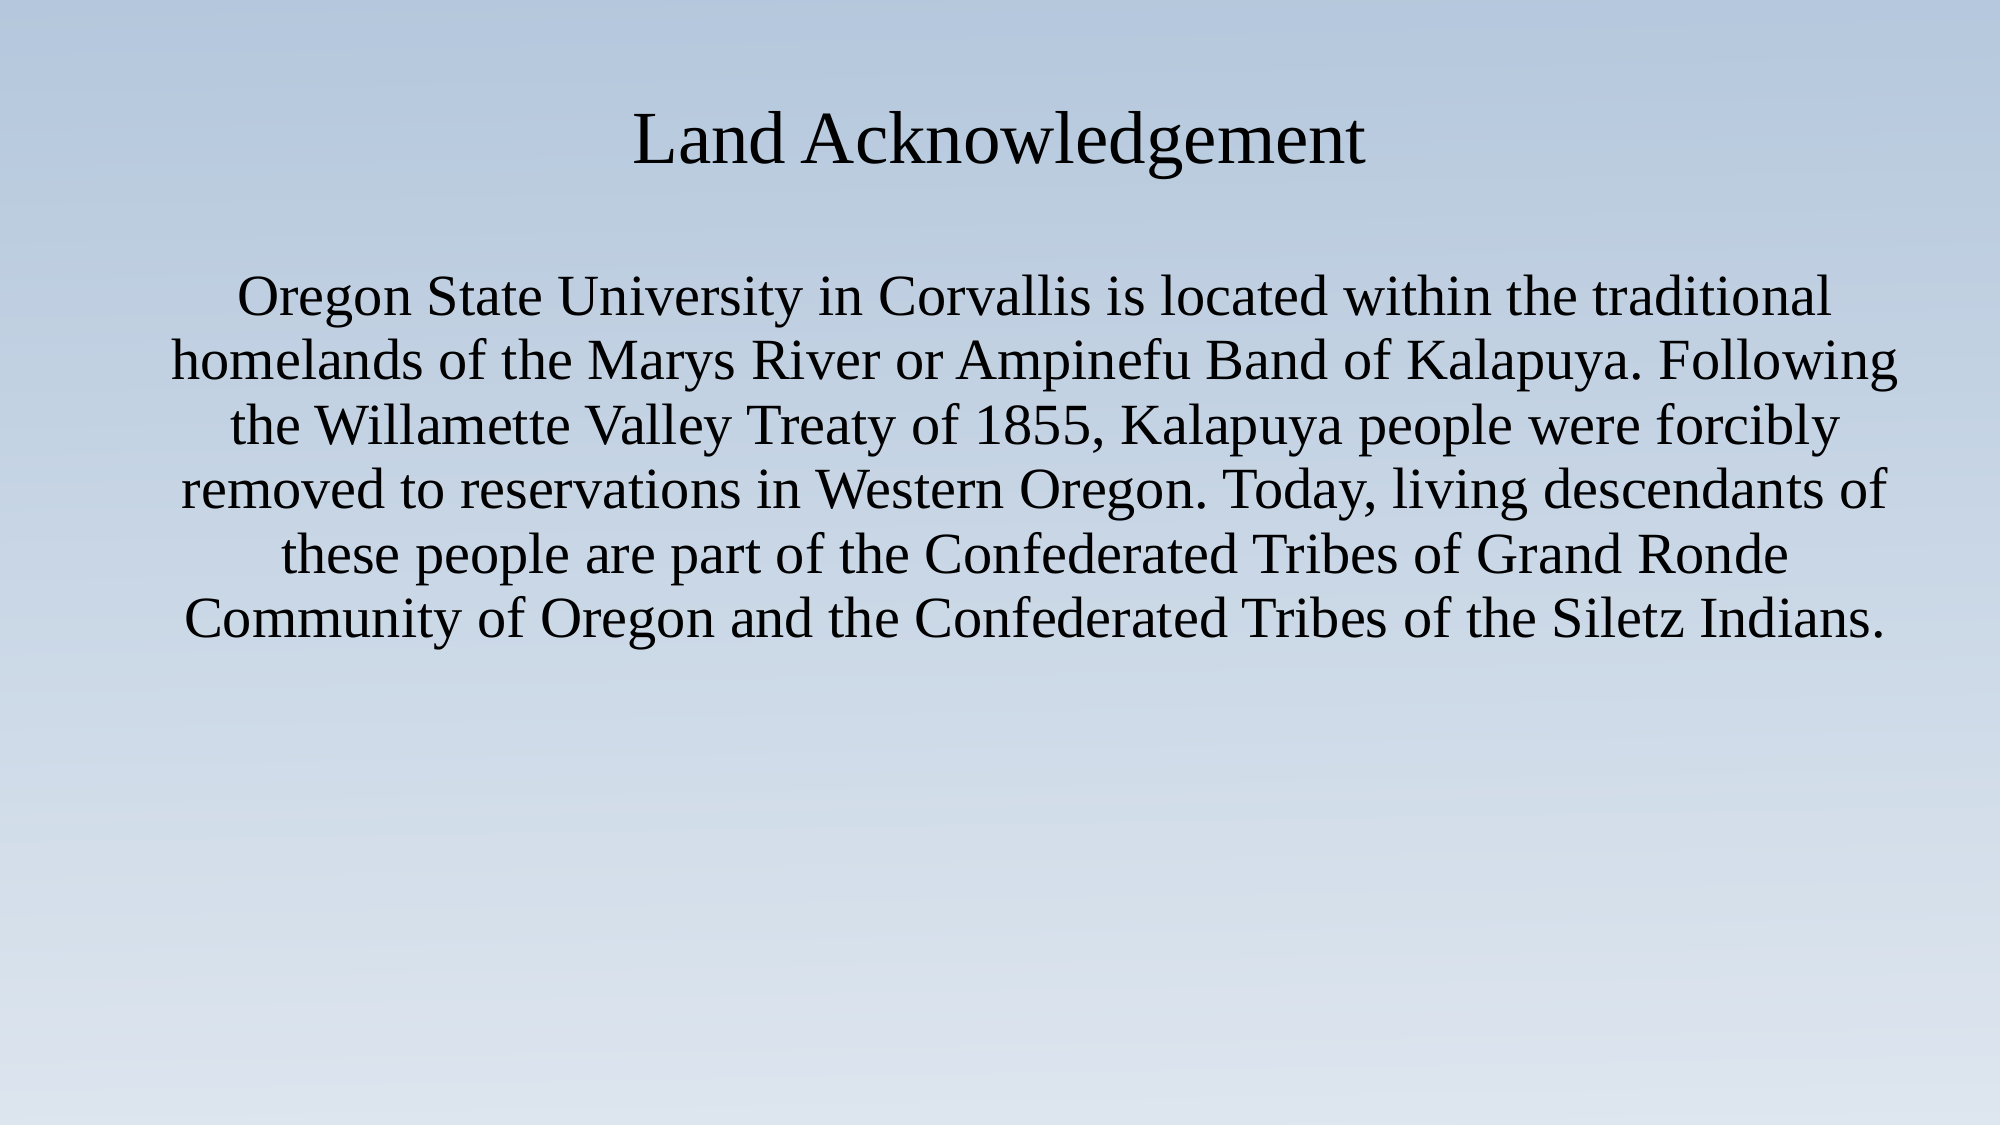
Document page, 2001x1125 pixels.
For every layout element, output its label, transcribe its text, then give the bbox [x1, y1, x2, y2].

list Oregon State University in Corvallis is located within the traditional homelands of the Marys River or Ampinefu Band of Kalapuya. Following the Willamette Valley Treaty of 1855, Kalapuya people were forcibly removed to reservations in Western Oregon. Today, living descendants of these people are part of the Confederated Tribes of Grand Ronde Community of Oregon and the Confederated Tribes of the Siletz Indians. [99, 263, 1900, 916]
title Land Acknowledgement [99, 44, 1900, 233]
